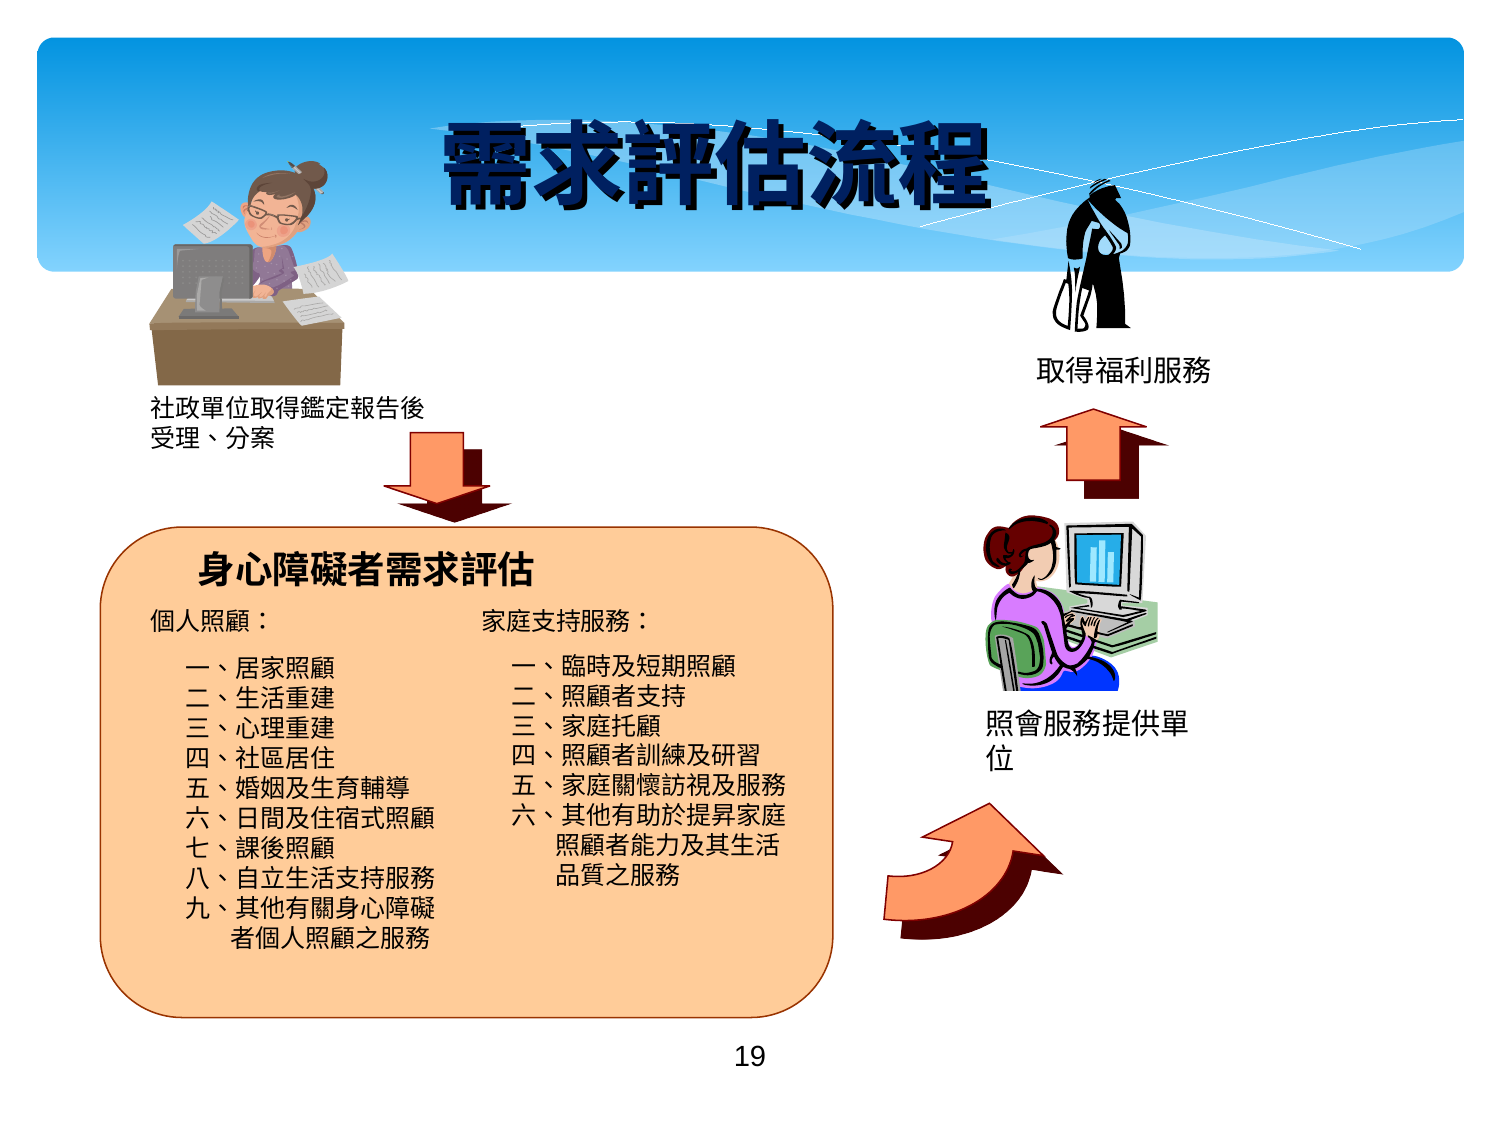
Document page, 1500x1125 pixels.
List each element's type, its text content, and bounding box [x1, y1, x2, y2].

picture [1051, 178, 1131, 334]
text_box [383, 432, 491, 504]
text_box <編號> [654, 1025, 846, 1086]
text_box 社政單位取得鑑定報告後受理、分案 [135, 385, 441, 445]
text_box 身心障礙者需求評估 [183, 538, 551, 600]
text_box 一、居家照顧 二、生活重建 三、心理重建 四、社區居住 五、婚姻及生育輔導 六、日間及住宿式照顧 七、課後照顧 八、自立生活支持服務 九、其他有關身心障礙 者個人照顧之服務 [171, 645, 467, 961]
text_box 個人照顧： [135, 597, 291, 644]
picture [983, 515, 1158, 693]
text_box [100, 527, 833, 1018]
text_box 一、臨時及短期照顧 二、照顧者支持 三、家庭托顧 四、照顧者訓練及研習 五、家庭關懷訪視及服務 六、其他有助於提昇家庭 照顧者能力及其生活 品質之服務 [496, 642, 807, 898]
picture [149, 160, 349, 386]
text_box 取得福利服務 [1021, 344, 1228, 395]
text_box 家庭支持服務： [466, 597, 672, 644]
text_box [1040, 409, 1147, 481]
text_box [883, 803, 1044, 921]
text_box 照會服務提供單位 [970, 697, 1226, 759]
text_box 需求評估流程 [407, 95, 1022, 226]
